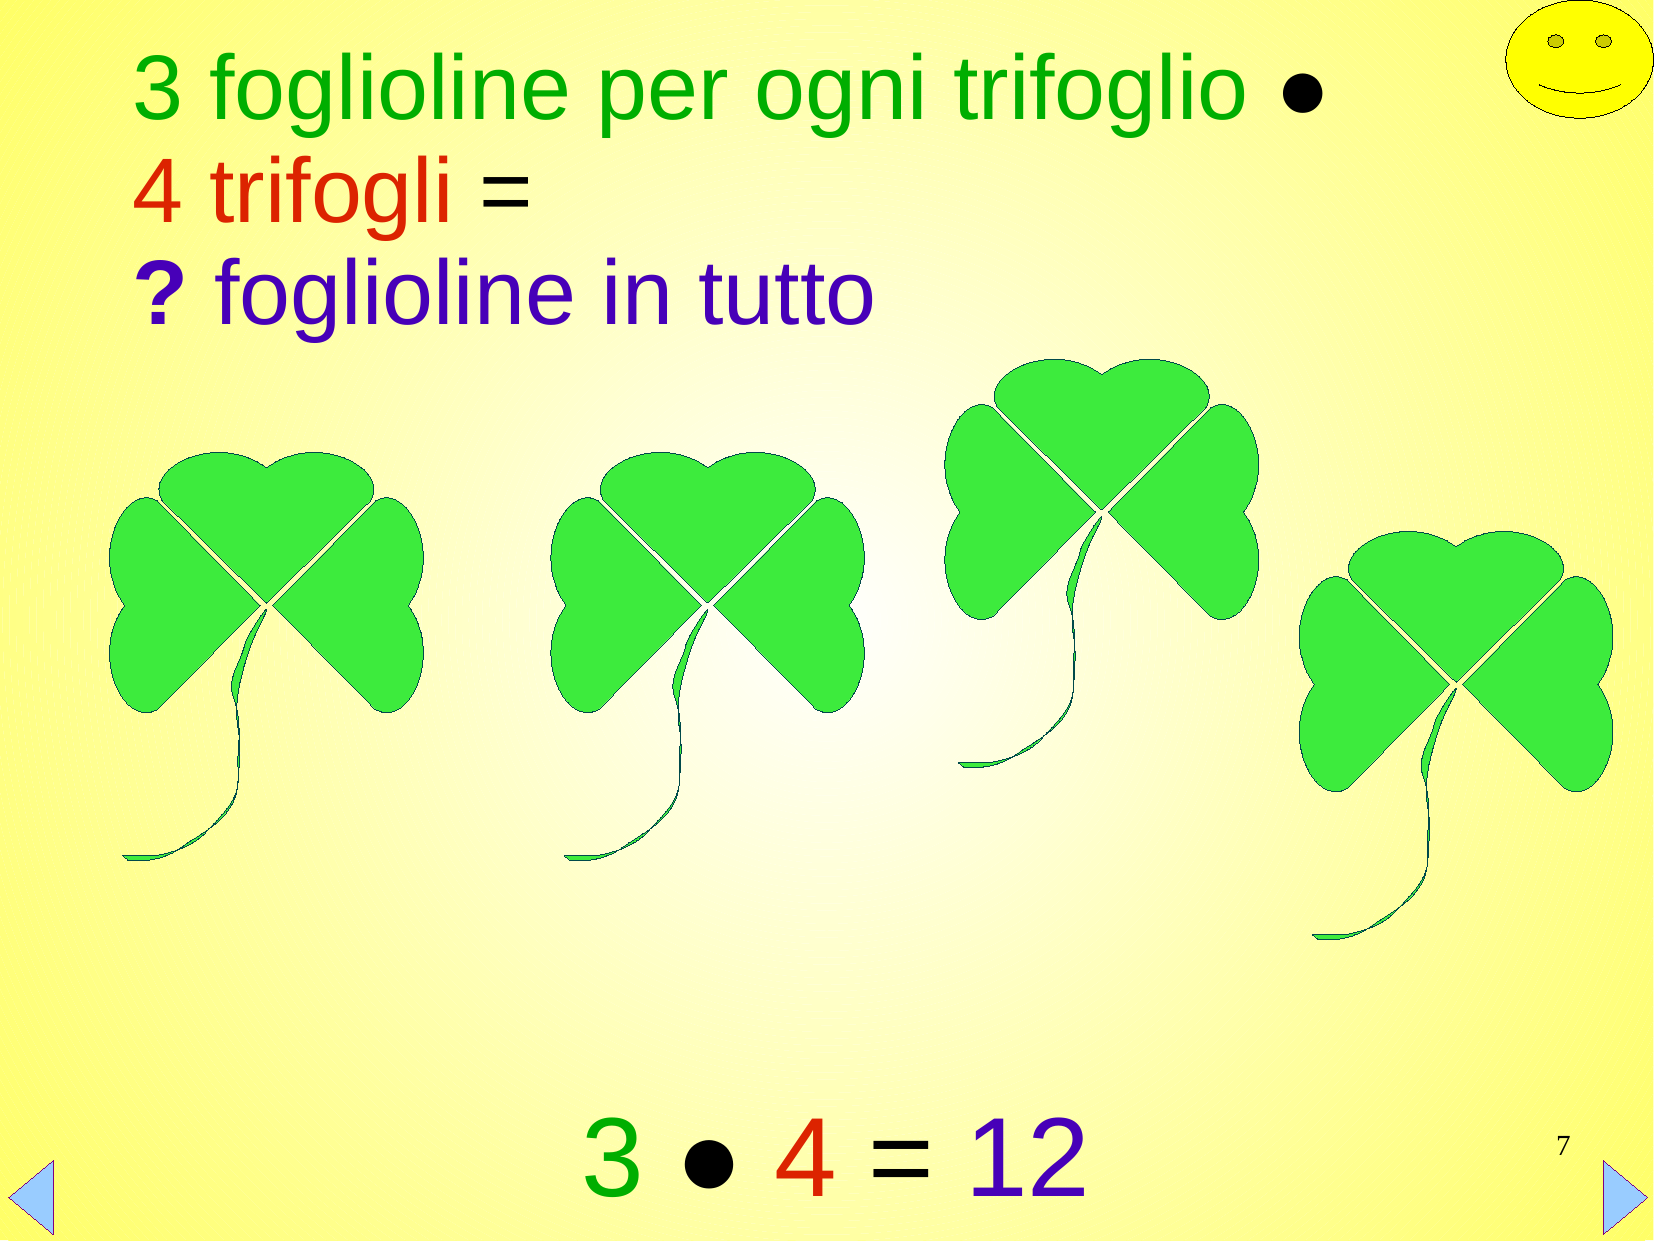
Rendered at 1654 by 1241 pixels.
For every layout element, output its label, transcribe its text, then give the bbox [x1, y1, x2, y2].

text_box [550, 497, 702, 713]
text_box [600, 452, 816, 603]
text_box [122, 609, 267, 861]
text_box [958, 516, 1102, 768]
text_box [272, 497, 424, 713]
text_box [8, 1160, 54, 1235]
text_box [713, 497, 865, 713]
text_box [1312, 688, 1457, 940]
text_box [944, 404, 1096, 620]
text_box [1462, 576, 1613, 792]
text_box [1348, 531, 1564, 683]
text_box [1505, 0, 1654, 119]
text_box 3 foglioline per ogni trifoglio ● 4 trifogli = ? foglioline in tutto [118, 29, 1536, 352]
text_box [158, 452, 374, 604]
text_box [1603, 1160, 1648, 1235]
text_box [109, 497, 261, 713]
text_box [564, 609, 708, 861]
text_box 3 ● 4 = 12 [566, 1086, 1211, 1228]
text_box [1299, 576, 1450, 792]
text_box [994, 359, 1210, 510]
text_box [1108, 404, 1259, 620]
